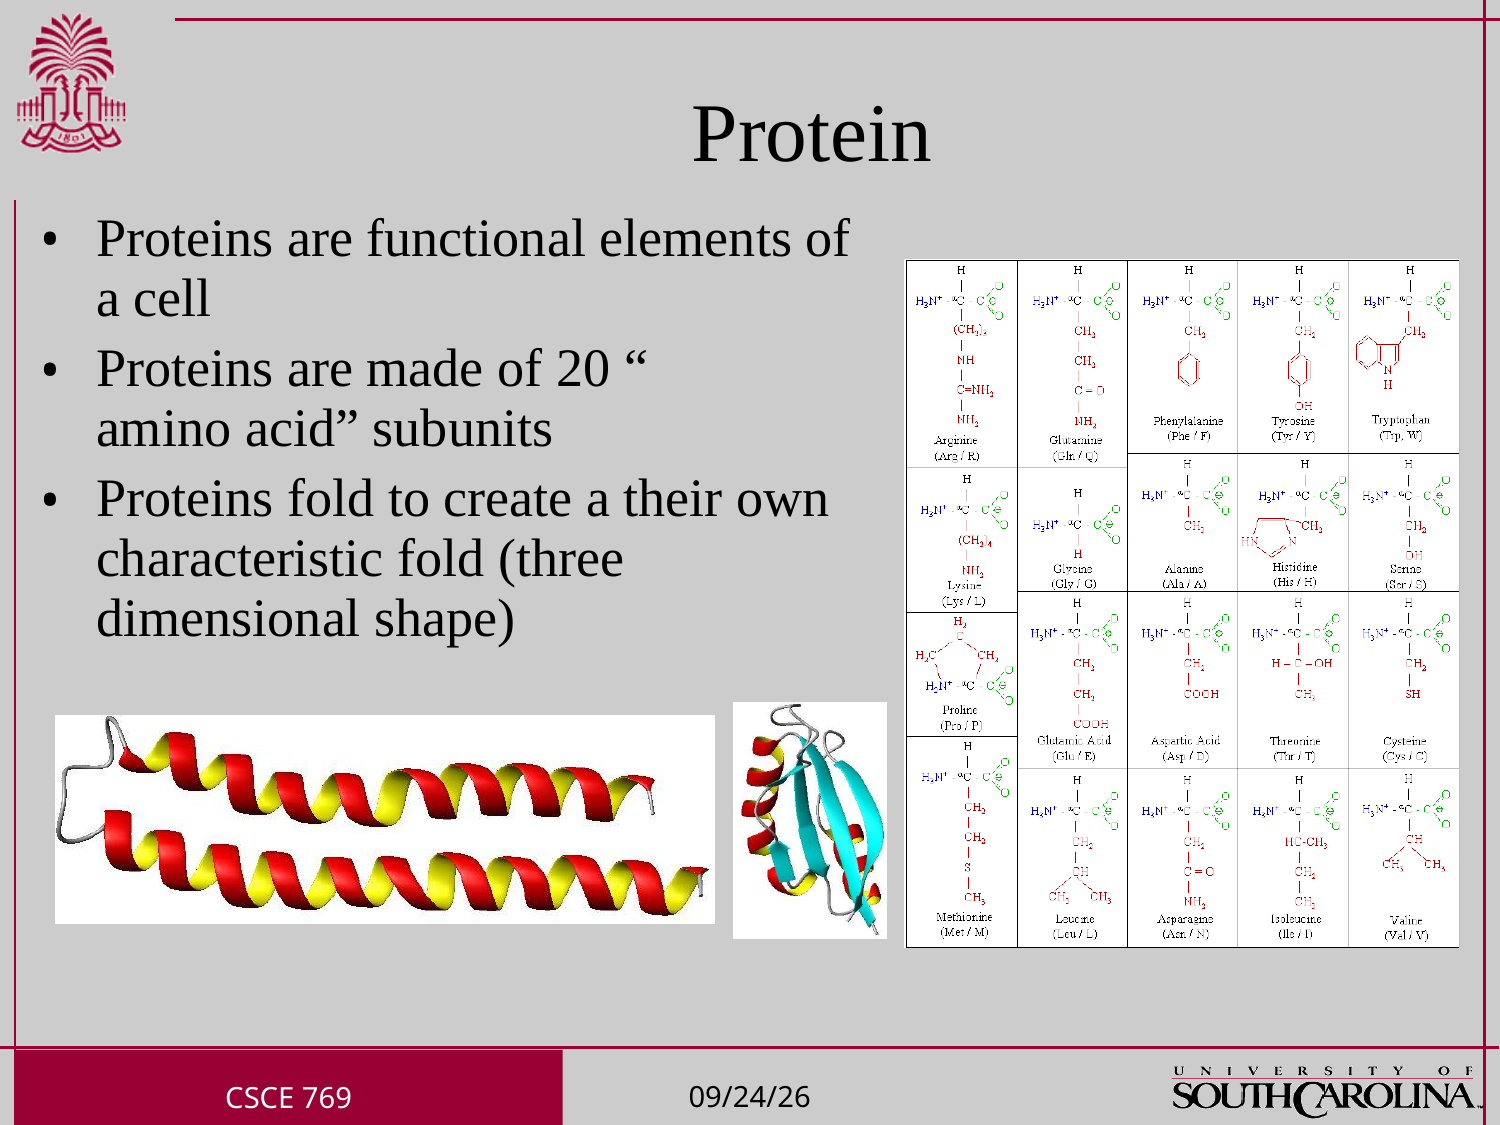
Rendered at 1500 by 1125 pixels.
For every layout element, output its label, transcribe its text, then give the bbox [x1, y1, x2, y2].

picture [1162, 1049, 1483, 1125]
list Proteins are functional elements of a cell Proteins are made of 20 “amino acid” subunits Proteins fold to create a their own characteristic fold (three dimensional shape) [24, 200, 901, 1028]
title Protein [174, 9, 1450, 188]
picture [55, 715, 715, 924]
picture [904, 258, 1460, 949]
picture [12, 12, 131, 155]
picture [733, 702, 887, 940]
